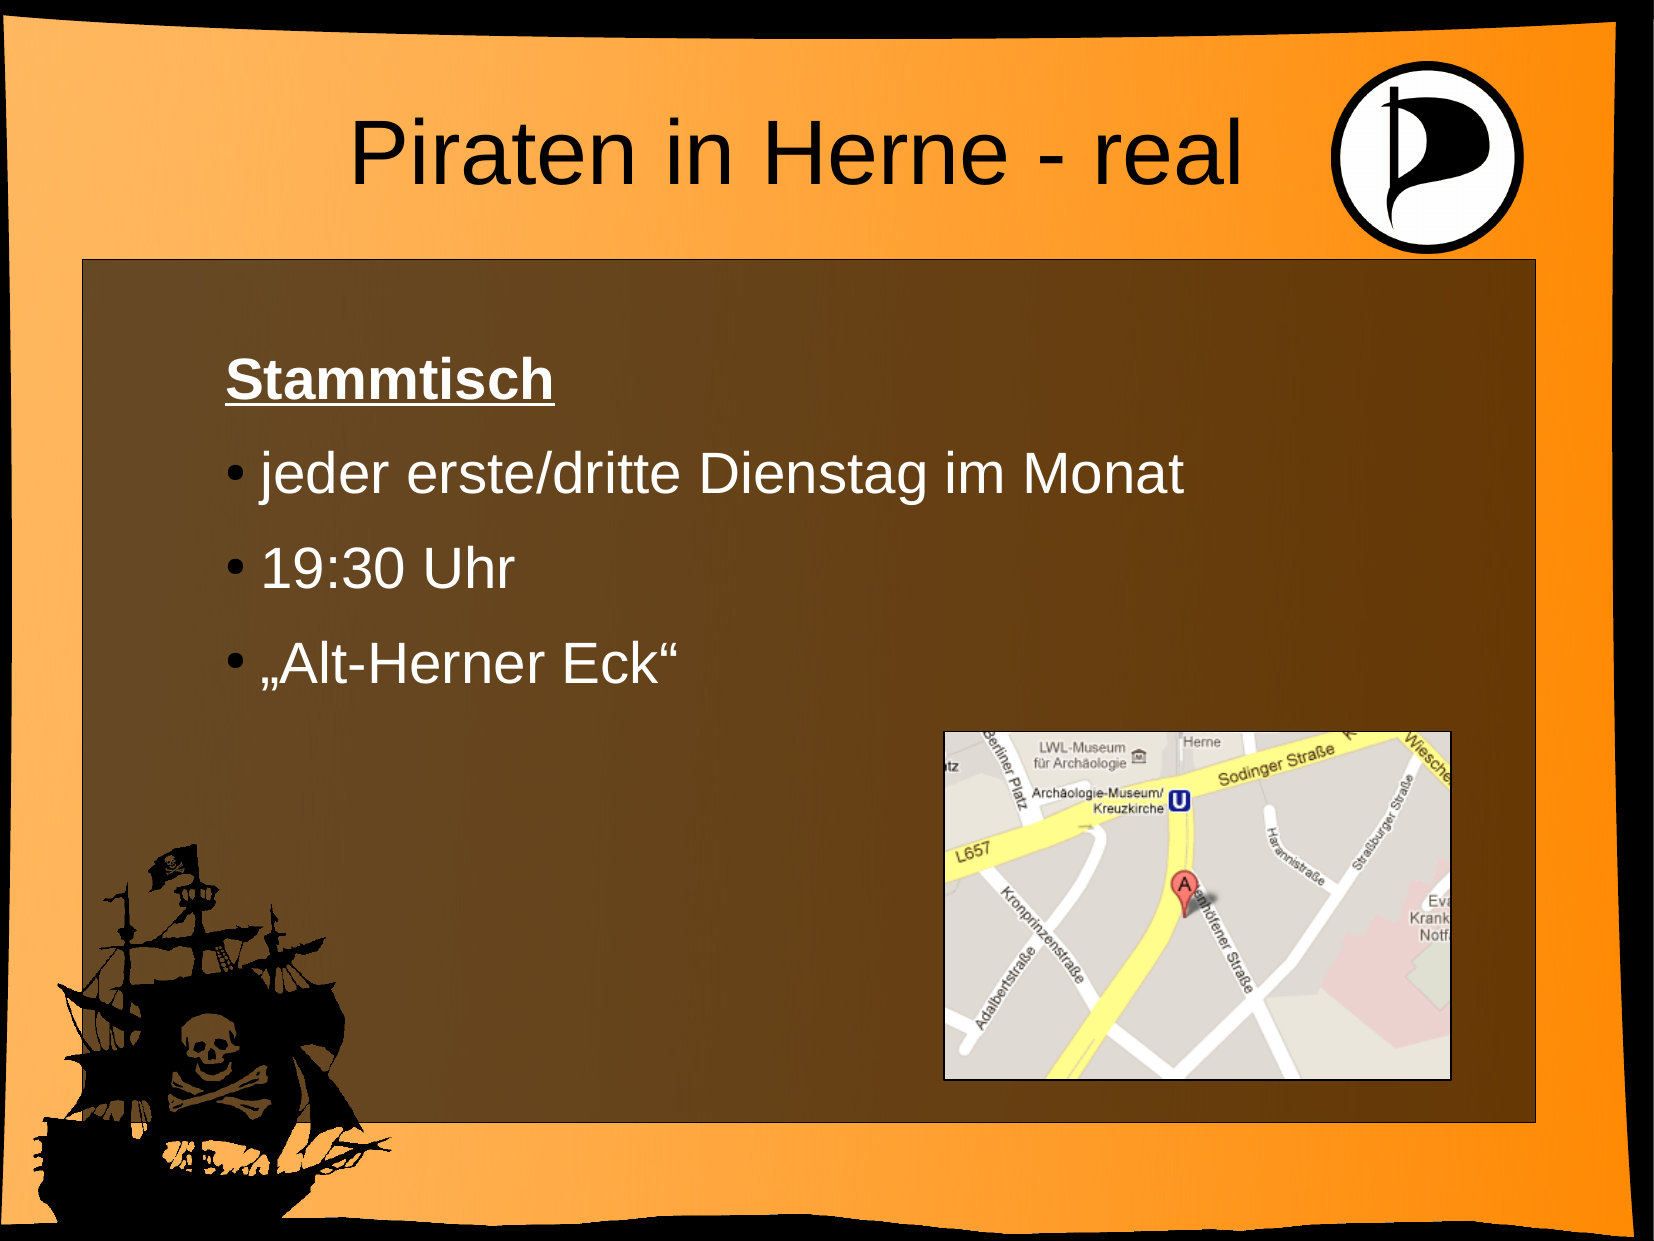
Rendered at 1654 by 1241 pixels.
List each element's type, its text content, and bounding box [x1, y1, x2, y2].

text_box [82, 259, 1536, 1123]
title Piraten in Herne - real [82, 49, 1512, 257]
picture [1, 16, 1634, 1241]
text_box Stammtisch jeder erste/dritte Dienstag im Monat 19:30 Uhr „Alt-Herner Eck“ [210, 339, 1512, 798]
